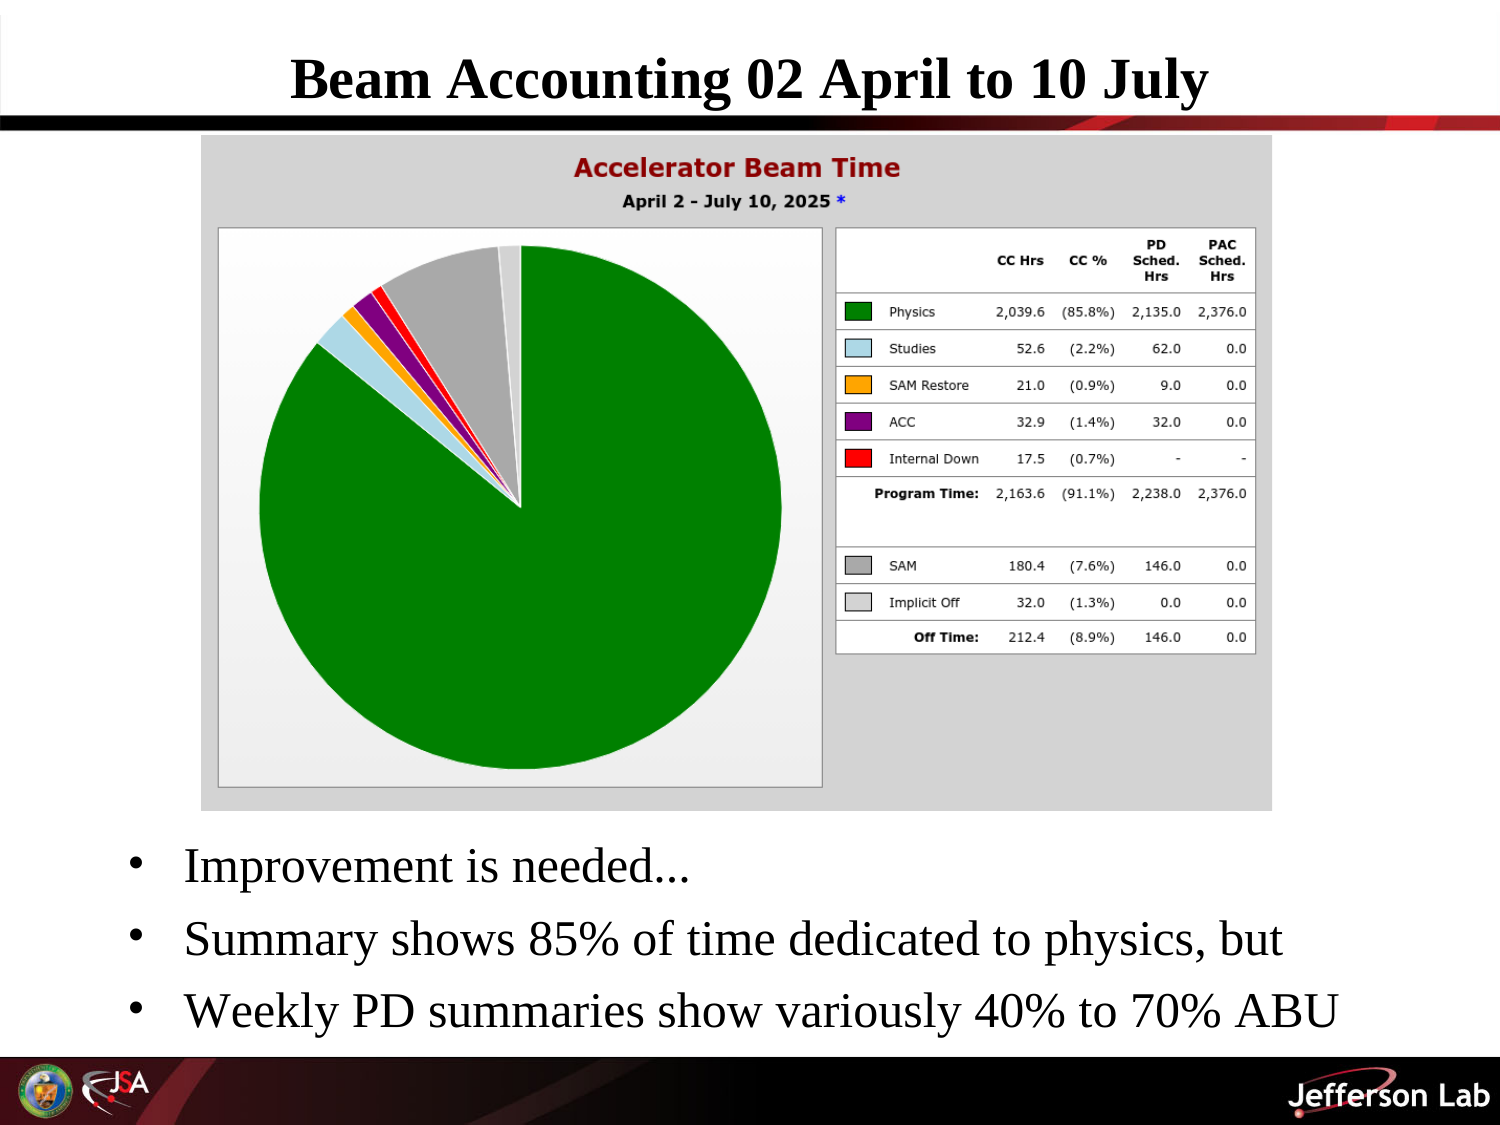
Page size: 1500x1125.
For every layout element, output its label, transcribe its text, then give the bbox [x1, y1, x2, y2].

title Beam Accounting 02 April to 10 July [112, 0, 1388, 151]
picture [0, 0, 1500, 1125]
list Improvement is needed... Summary shows 85% of time dedicated to physics, but Weekly PD summaries show variously 40% to 70% ABU [112, 825, 1388, 1061]
